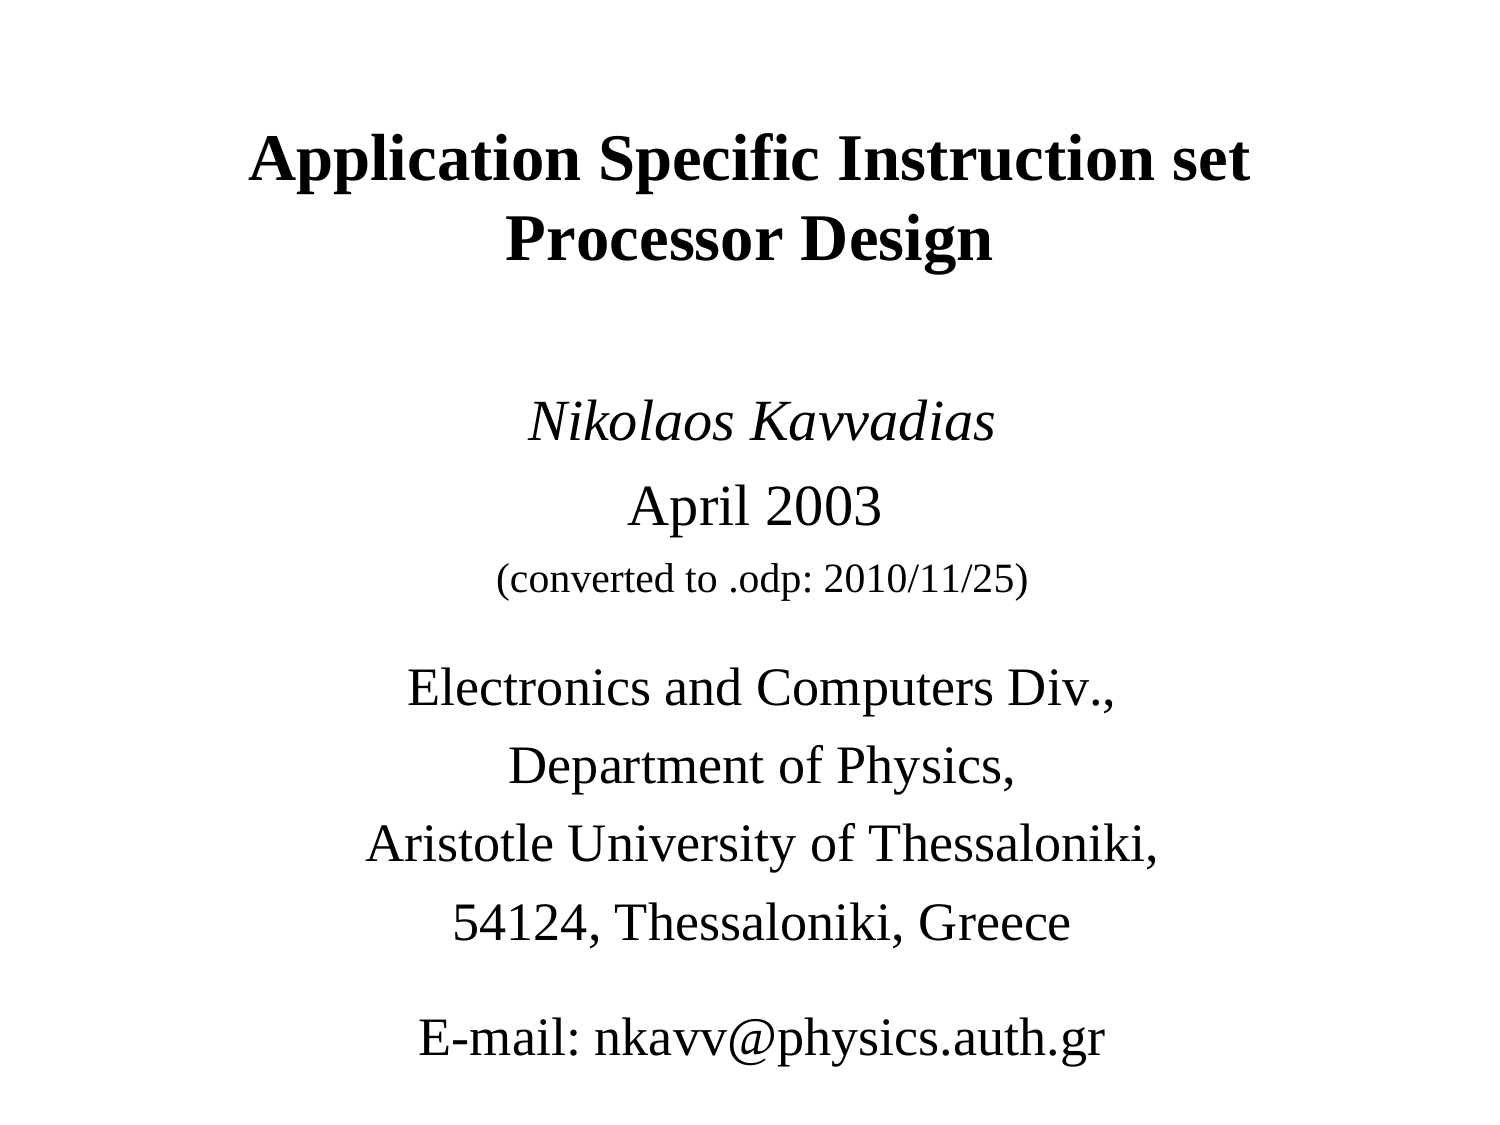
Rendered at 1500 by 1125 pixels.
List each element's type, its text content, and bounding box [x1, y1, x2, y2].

text_box Nikolaos Kavvadias April 2003 (converted to .odp: 2010/11/25) Electronics and Computers Div., Department of Physics, Aristotle University of Thessaloniki, 54124, Thessaloniki, Greece E-mail: nkavv@physics.auth.gr [125, 324, 1401, 1000]
title Application Specific Instruction set Processor Design [112, 99, 1388, 288]
